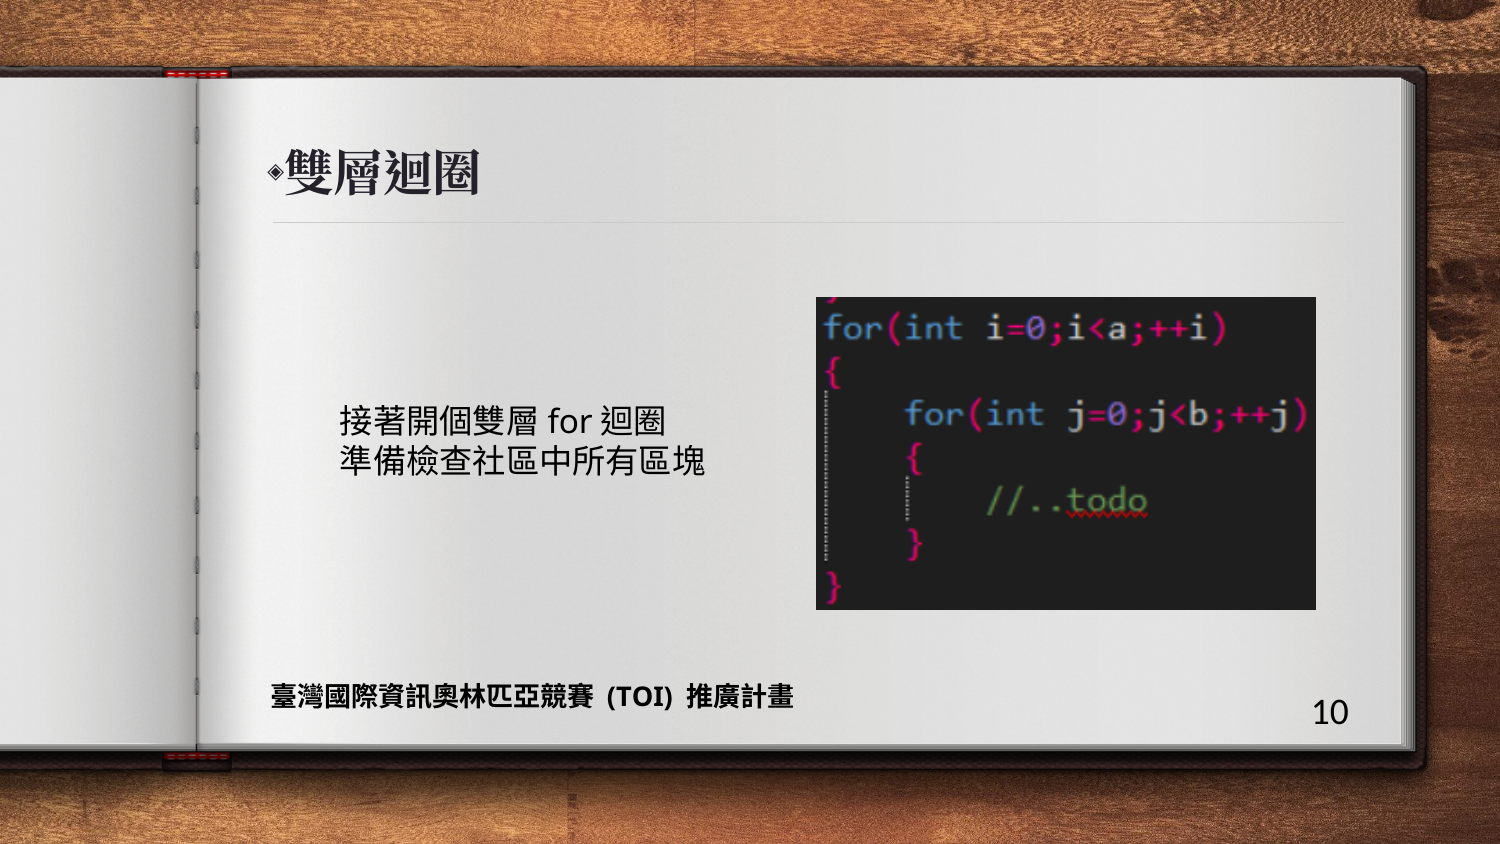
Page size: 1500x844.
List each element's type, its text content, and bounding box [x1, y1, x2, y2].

text_box [1295, 672, 1386, 737]
text_box 接著開個雙層for迴圈 準備檢查社區中所有區塊 [325, 392, 816, 489]
picture [816, 297, 1316, 610]
list 雙層迴圈 [252, 126, 1194, 216]
